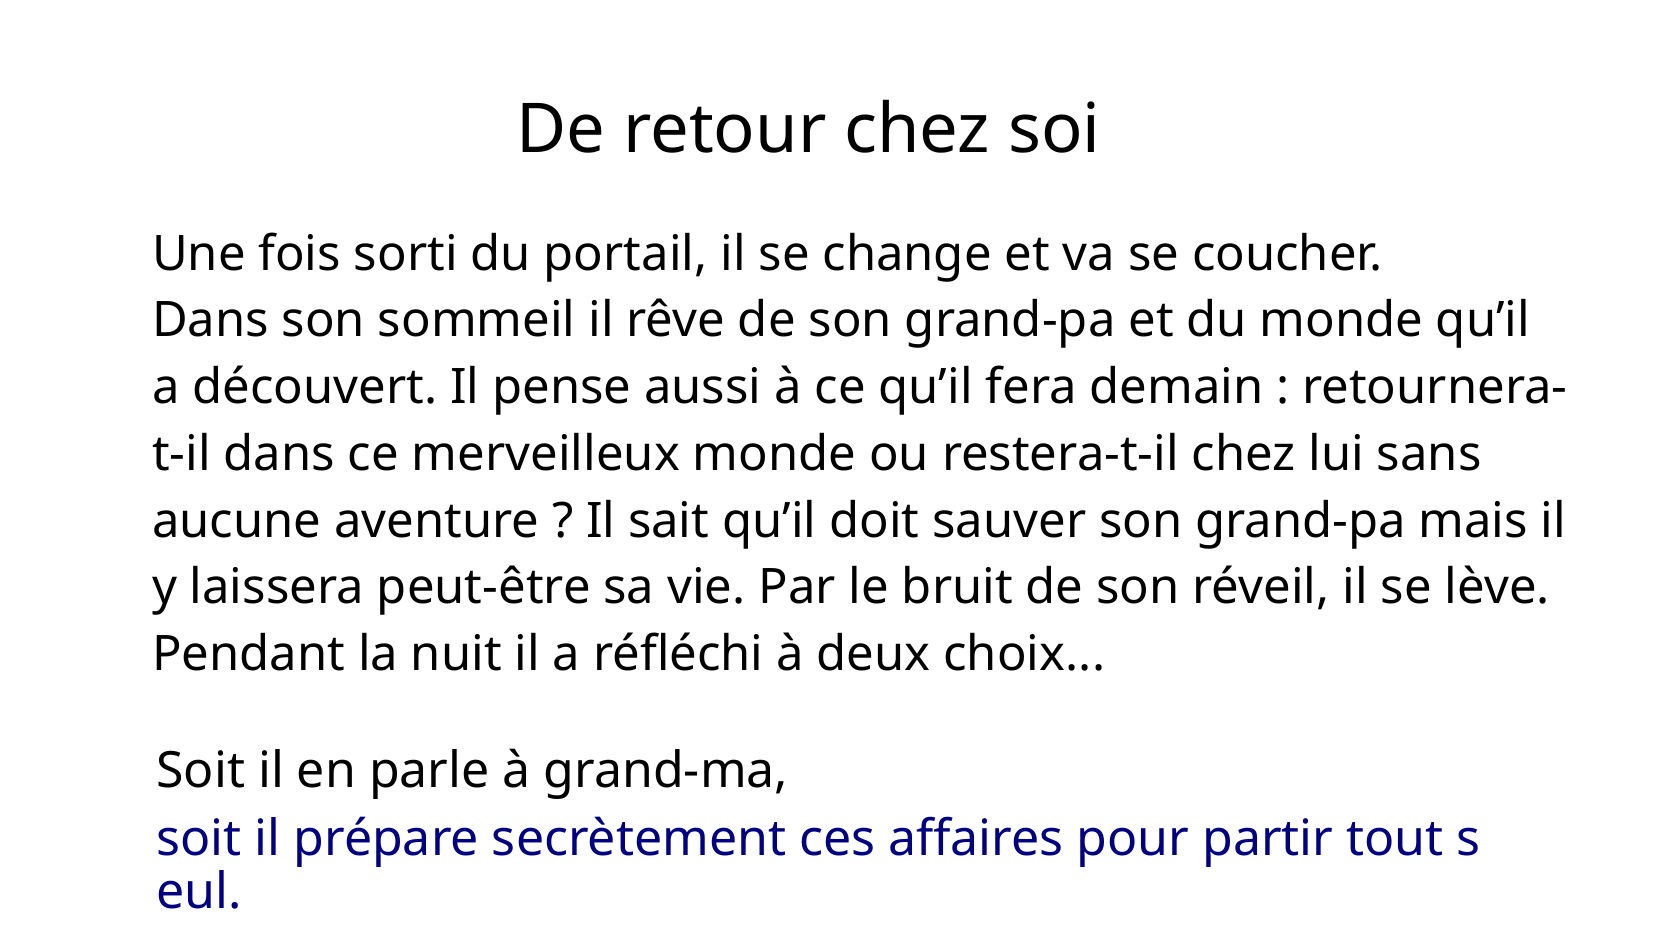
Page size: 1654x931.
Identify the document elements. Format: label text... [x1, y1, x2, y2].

text_box Soit il en parle à grand-ma, soit il prépare secrètement ces affaires pour partir tout seul. [141, 726, 1501, 881]
title De retour chez soi [82, 48, 1571, 204]
list Une fois sorti du portail, il se change et va se coucher. Dans son sommeil il rêve de son grand-pa et du monde qu’il a découvert. Il pense aussi à ce qu’il fera demain : retournera-t-il dans ce merveilleux monde ou restera-t-il chez lui sans aucune aventure ? Il sait qu’il doit sauver son grand-pa mais il y laissera peut-être sa vie. Par le bruit de son réveil, il se lève. Pendant la nuit il a réfléchi à deux choix... [82, 217, 1571, 758]
